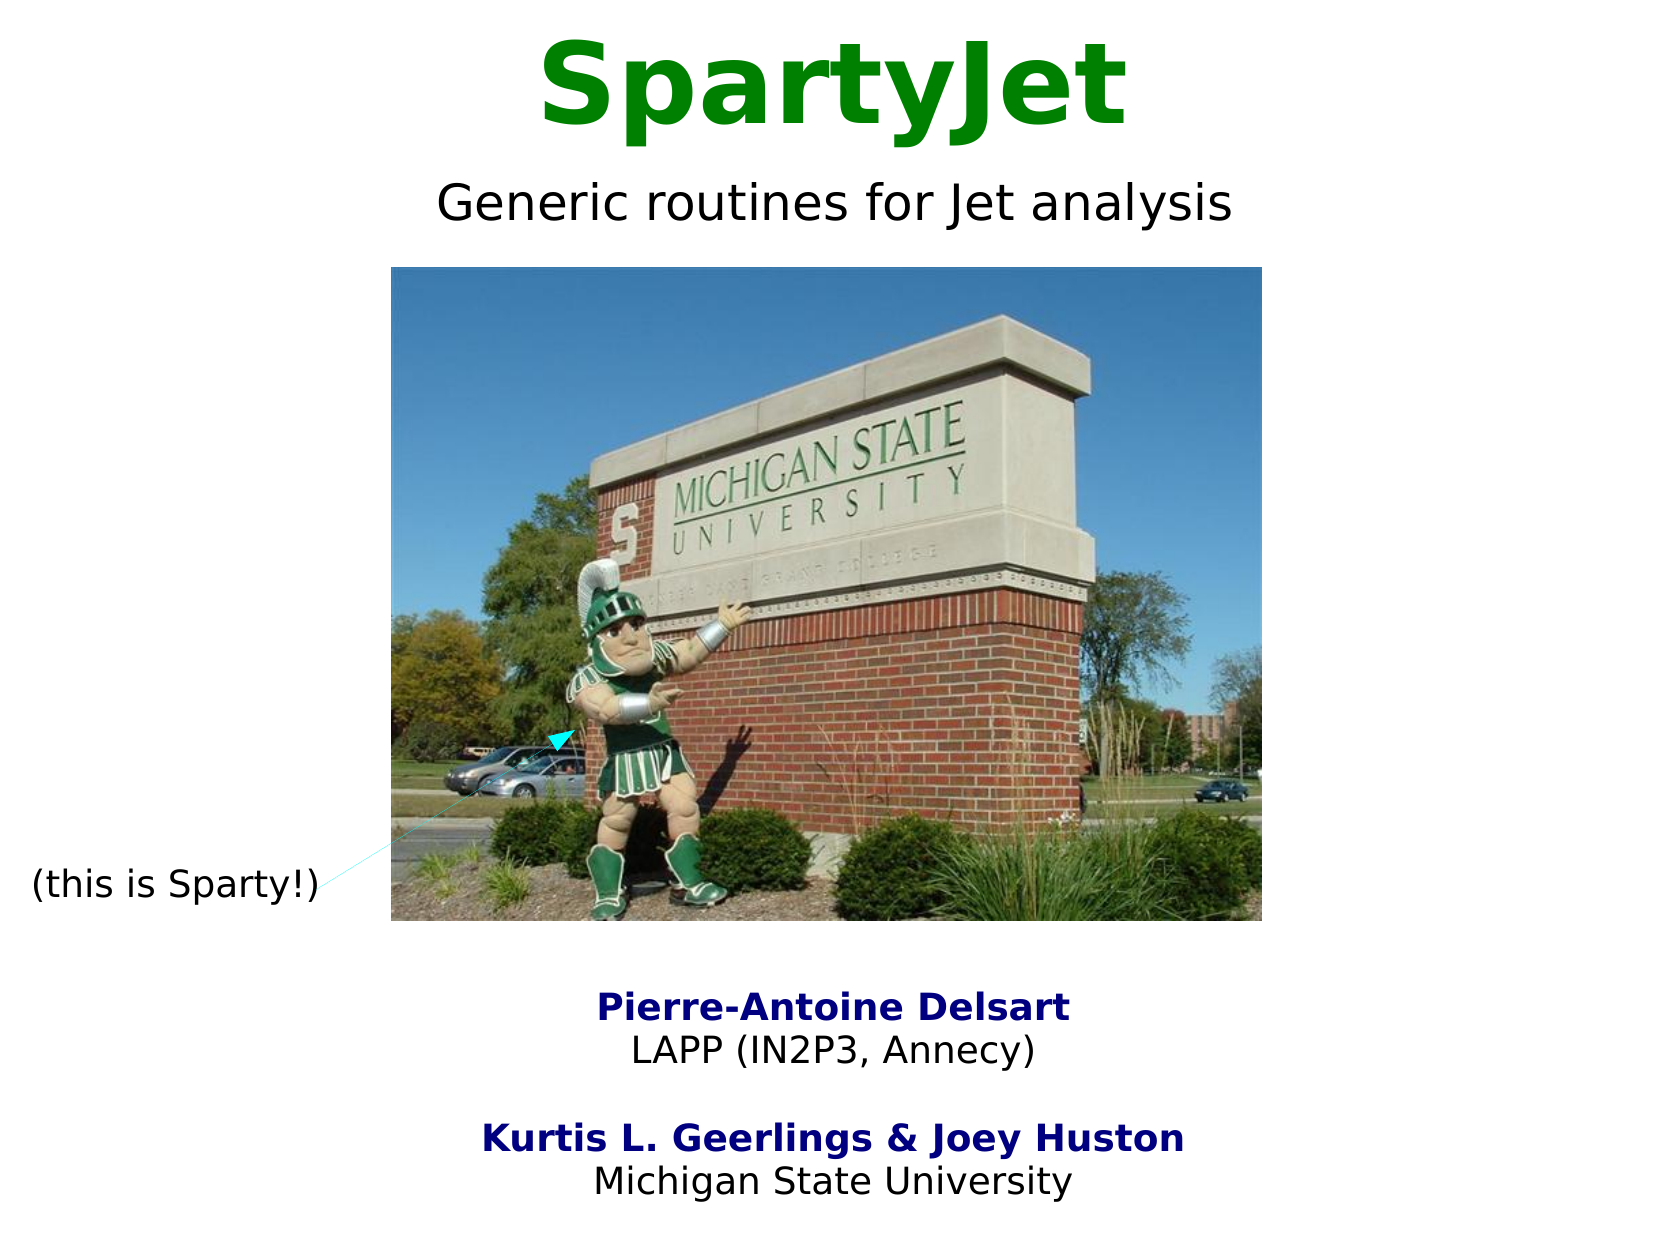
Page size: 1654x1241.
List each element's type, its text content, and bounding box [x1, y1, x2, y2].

text_box (this is Sparty!) [16, 855, 336, 915]
text_box Pierre-Antoine Delsart LAPP (IN2P3, Annecy) Kurtis L. Geerlings & Joey Huston Michigan State University [466, 978, 1201, 1211]
picture [391, 267, 1262, 921]
text_box Generic routines for Jet analysis [421, 166, 1249, 240]
text_box SpartyJet [521, 11, 1144, 158]
